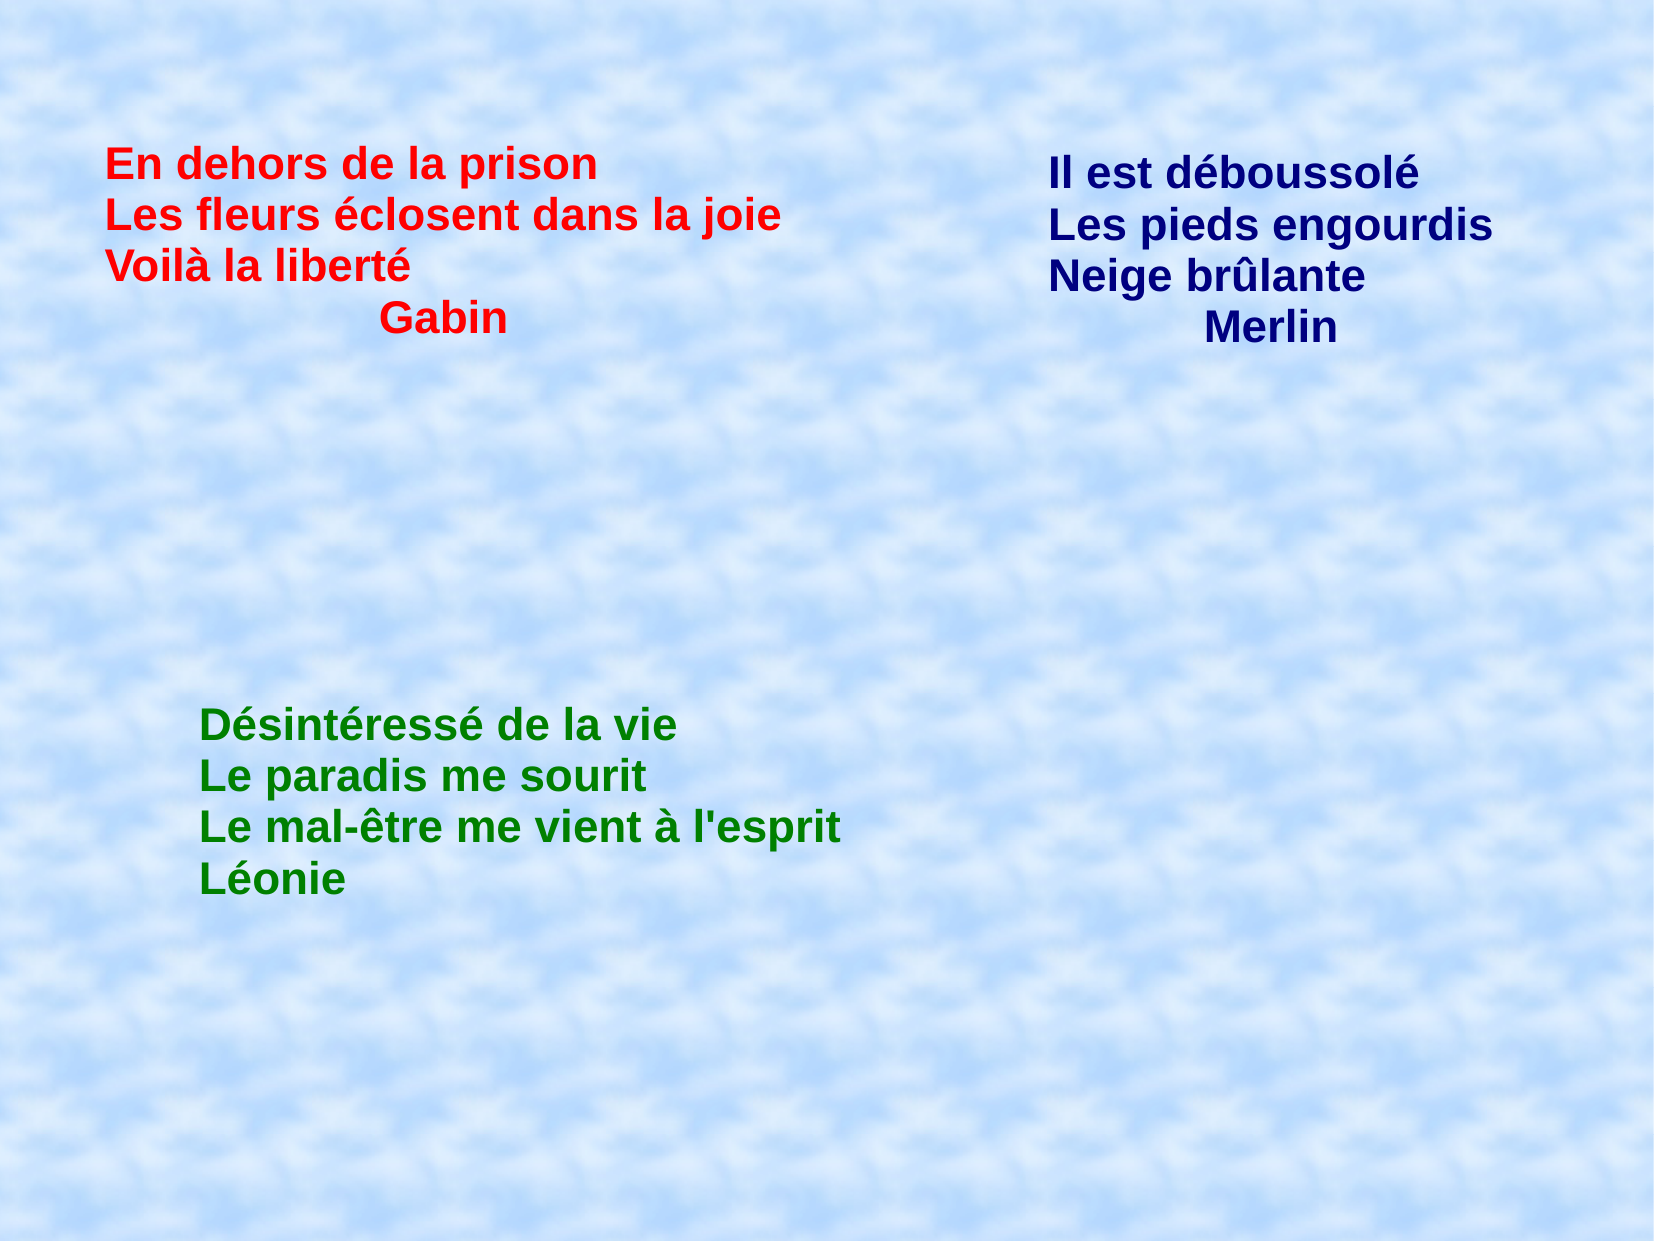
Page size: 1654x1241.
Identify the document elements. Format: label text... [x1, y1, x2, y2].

text_box Désintéressé de la vie Le paradis me sourit Le mal-être me vient à l'esprit Léonie [183, 691, 857, 916]
picture [0, 0, 1654, 1241]
text_box Il est déboussolé Les pieds engourdis Neige brûlante Merlin [1033, 88, 1509, 365]
text_box En dehors de la prison Les fleurs éclosent dans la joie Voilà la liberté Gabin [89, 130, 798, 355]
